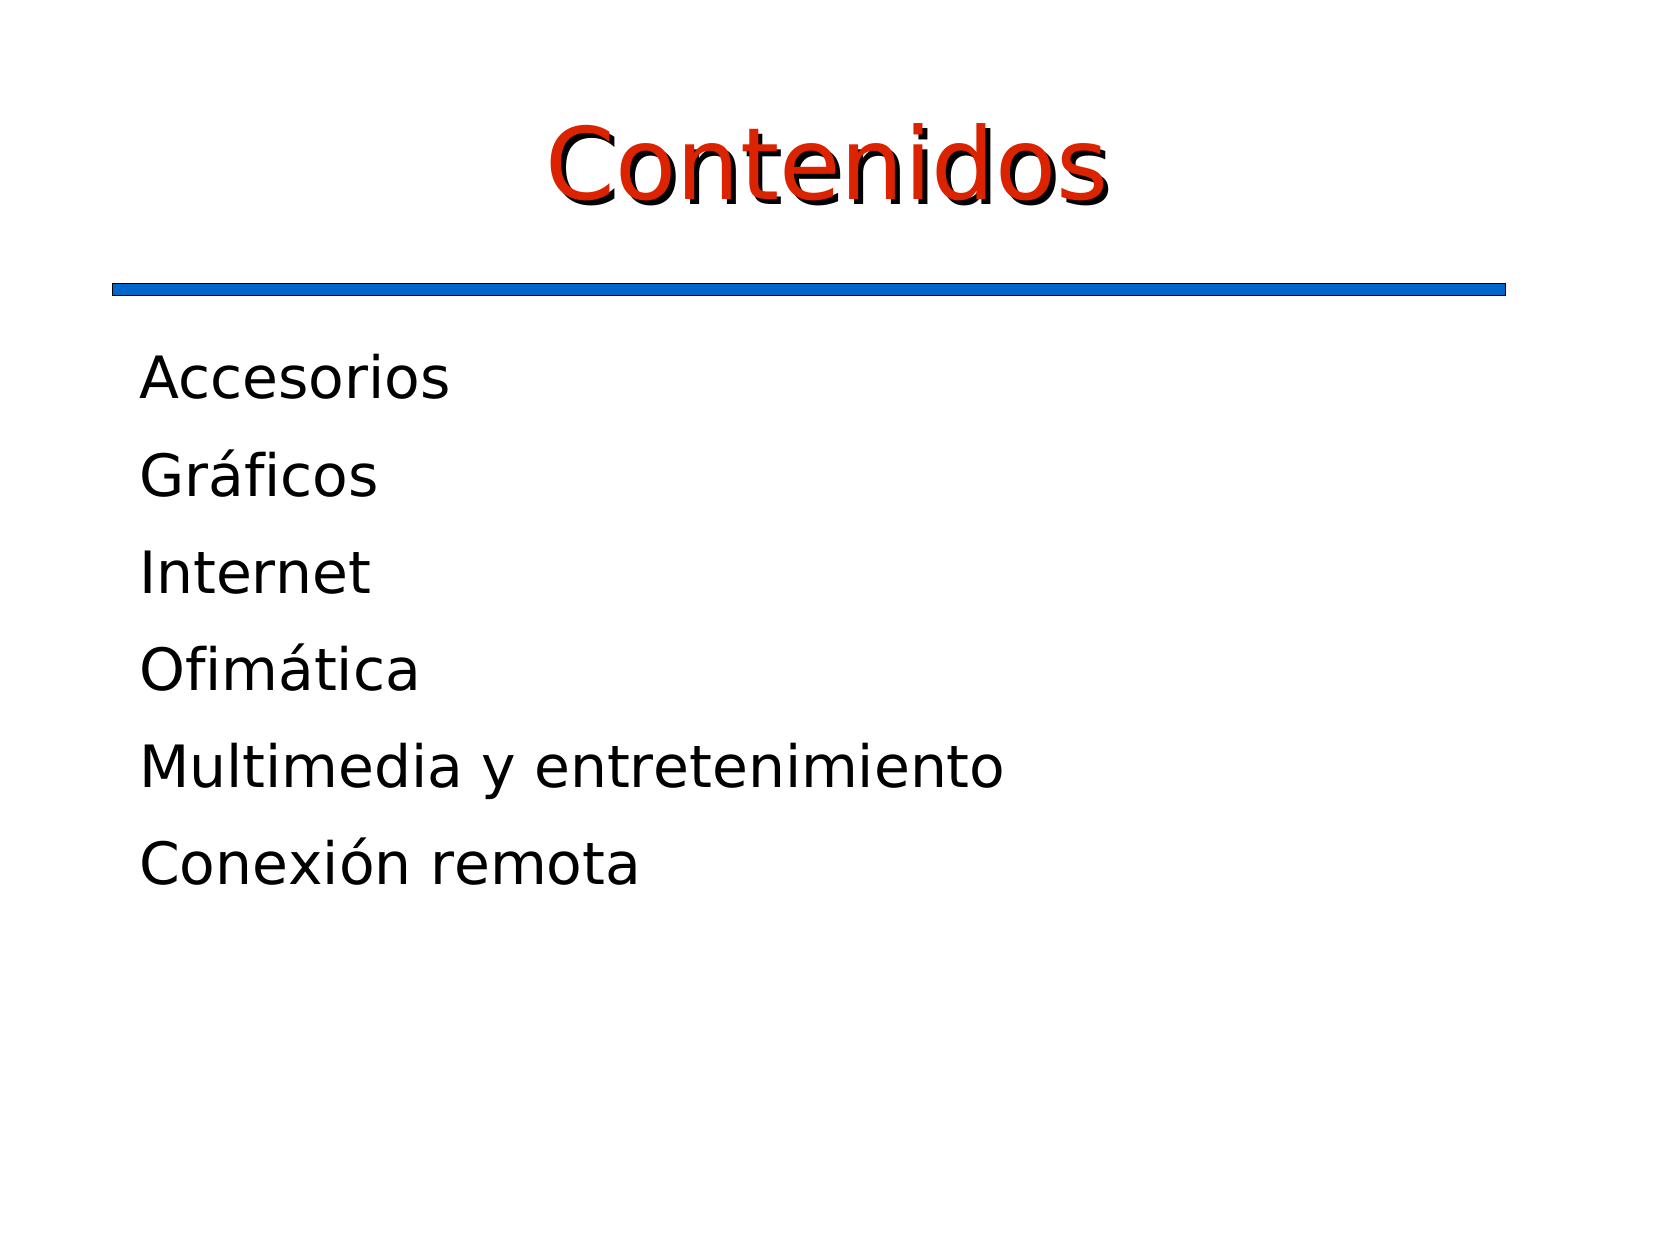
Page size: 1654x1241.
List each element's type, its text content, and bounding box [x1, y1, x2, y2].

title Contenidos [121, 61, 1534, 269]
list Accesorios Gráficos Internet Ofimática Multimedia y entretenimiento Conexión remota [121, 344, 1534, 1127]
